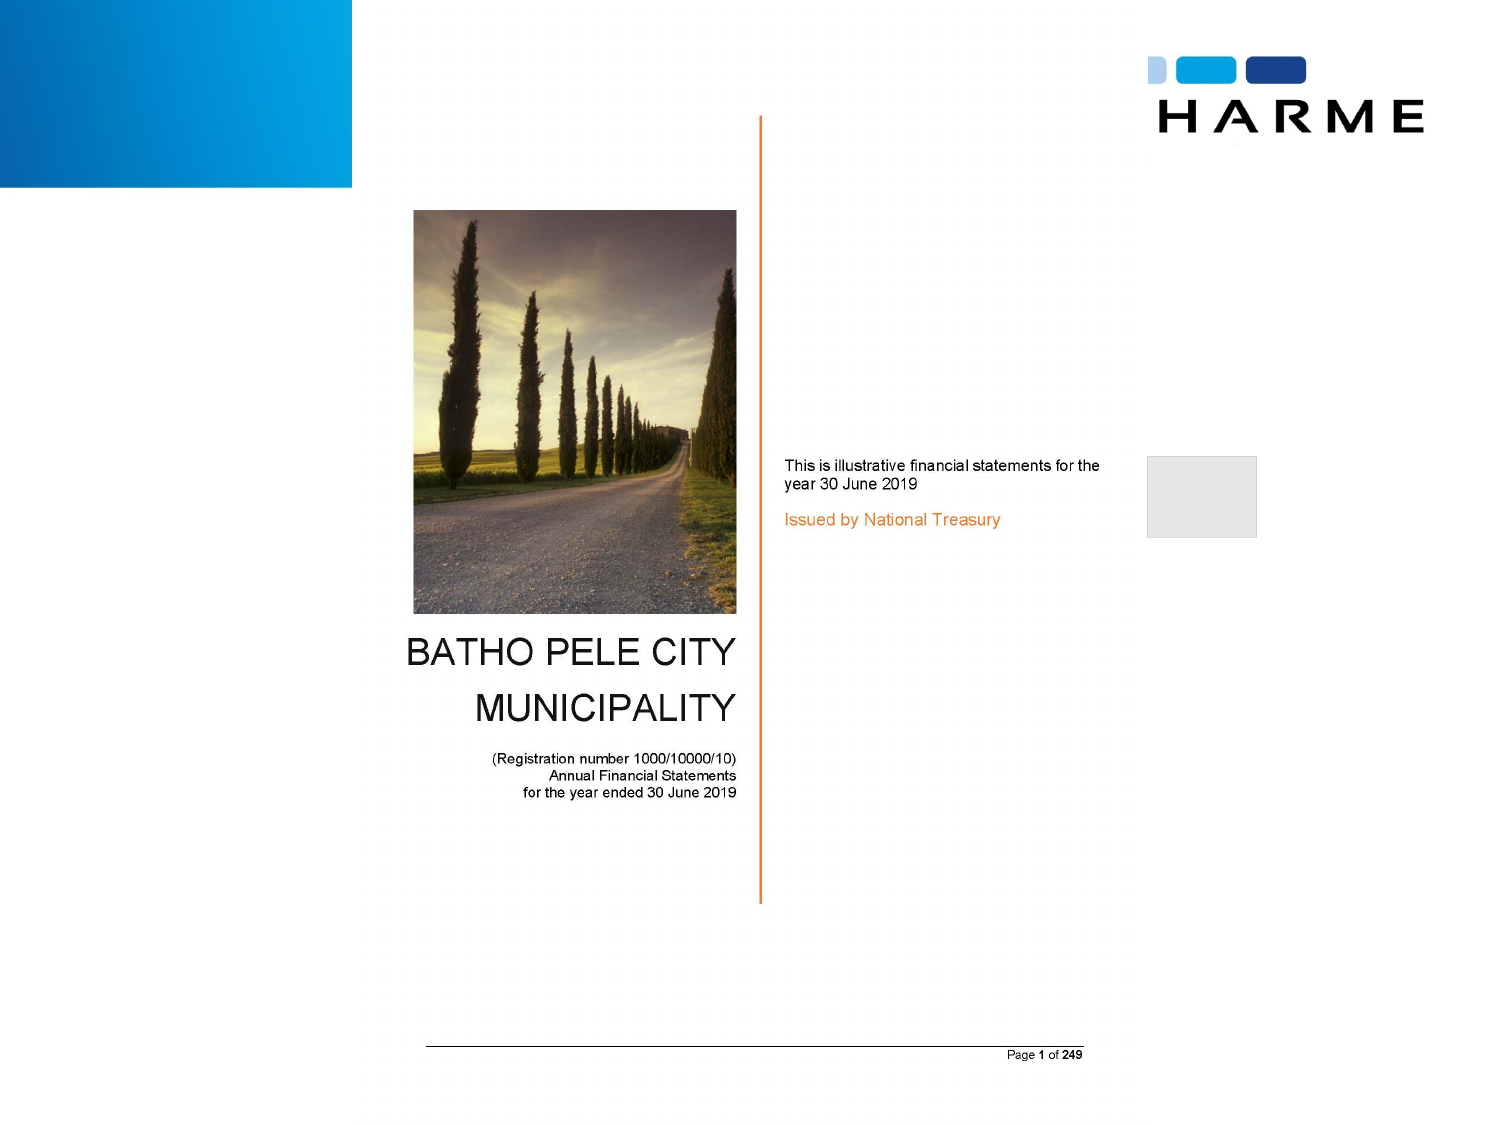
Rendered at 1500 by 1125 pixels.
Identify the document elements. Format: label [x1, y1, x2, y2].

picture [352, 0, 1257, 1125]
